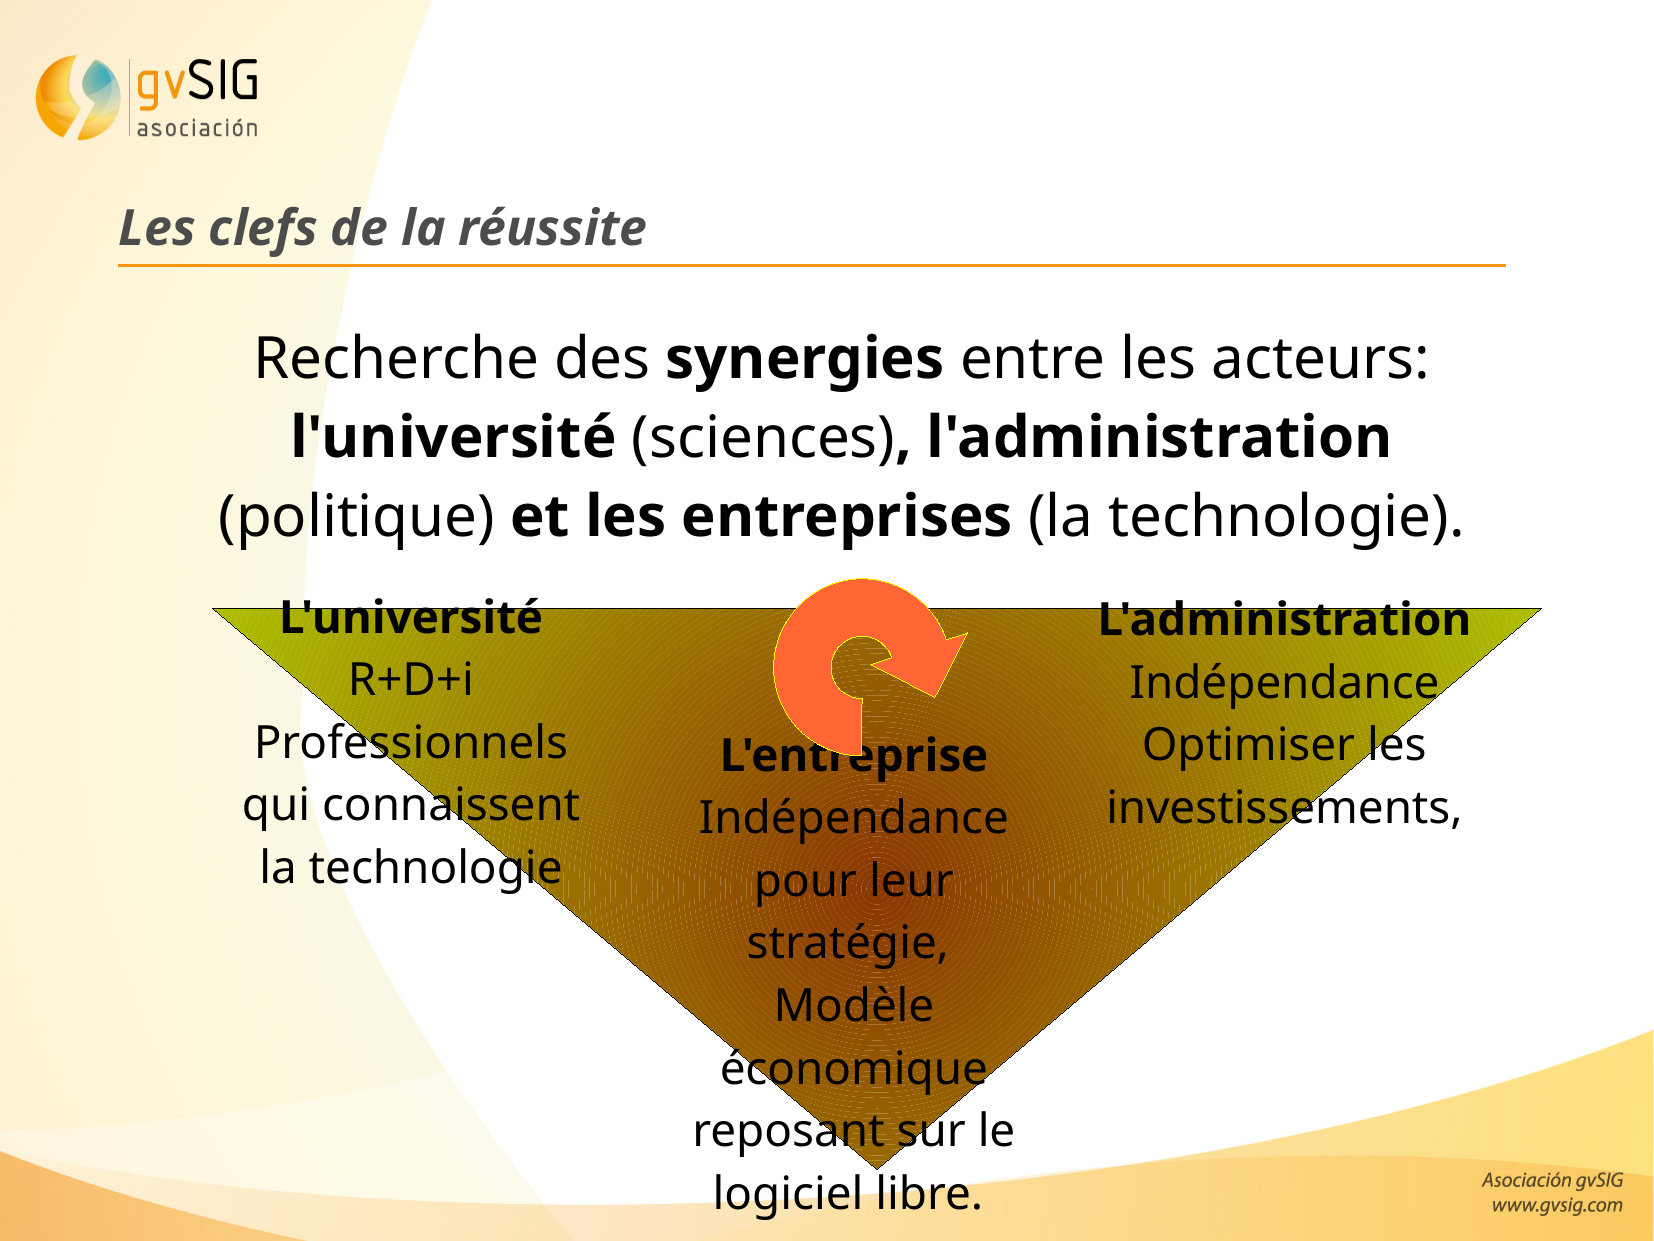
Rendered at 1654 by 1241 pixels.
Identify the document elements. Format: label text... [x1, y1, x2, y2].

text_box [760, 750, 770, 756]
text_box L'administration Indépendance Optimiser les investissements, [1033, 605, 1536, 819]
text_box [788, 751, 798, 759]
text_box L'entreprise Indépendance pour leur stratégie, Modèle économique reposant sur le logiciel libre. [673, 759, 1035, 1186]
text_box [884, 751, 894, 759]
text_box [532, 578, 1033, 998]
title Les clefs de la réussite [118, 177, 1607, 276]
text_box [970, 750, 980, 756]
text_box [212, 608, 230, 623]
text_box L'université R+D+i Professionnels qui connaissent la technologie [230, 607, 592, 874]
text_box [1035, 819, 1292, 1036]
title Recherche des synergies entre les acteurs: l'université (sciences), l'administration (politique) et les entreprises (la technologie). [147, 299, 1536, 571]
picture [0, 0, 1654, 1241]
